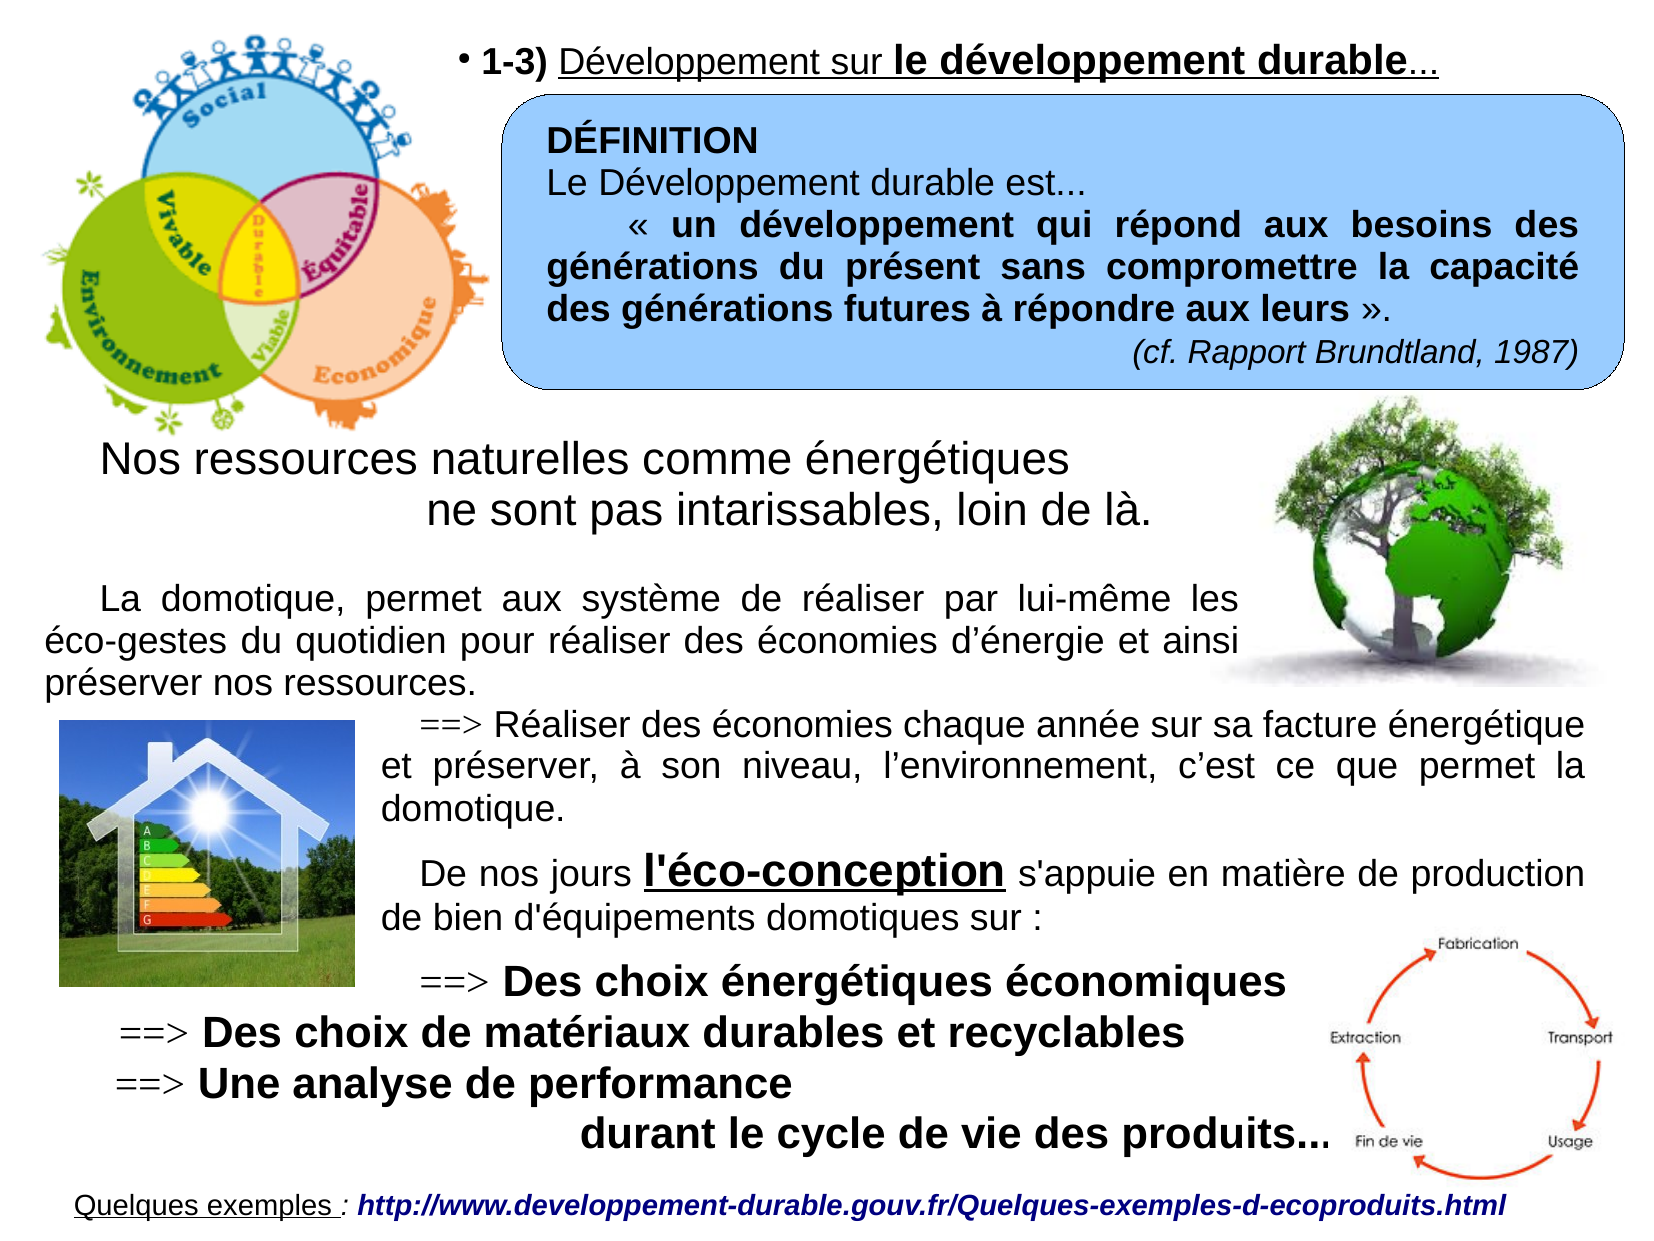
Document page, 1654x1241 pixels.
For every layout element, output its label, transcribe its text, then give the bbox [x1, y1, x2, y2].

picture [1210, 383, 1616, 425]
text_box Quelques exemples : http://www.developpement-durable.gouv.fr/Quelques-exemples-d-ecoproduits.html [59, 1181, 1565, 1230]
text_box [501, 94, 1625, 386]
picture [29, 29, 502, 425]
text_box Nos ressources naturelles comme énergétiques ne sont pas intarissables, loin de là. La domotique, permet aux système de réaliser par lui-même les éco-gestes du quotidien pour réaliser des économies d’énergie et ainsi préserver nos ressources. ==> Réaliser des économies chaque année sur sa facture énergétique et préserver, à son niveau, l’environnement, c’est ce que permet la domotique. De nos jours l'éco-conception s'appuie en matière de production de bien d'équipements domotiques sur : ==> Des choix énergétiques économiques ==> Des choix de matériaux durables et recyclables ==> Une analyse de performance durant le cycle de vie des produits... [29, 425, 1625, 1169]
picture [59, 720, 355, 987]
picture [1328, 915, 1625, 1211]
text_box DÉFINITION Le Développement durable est... « un développement qui répond aux besoins des générations du présent sans compromettre la capacité des générations futures à répondre aux leurs ». (cf. Rapport Brundtland, 1987) [531, 112, 1595, 414]
text_box 1-3) Développement sur le développement durable... [442, 29, 1506, 92]
